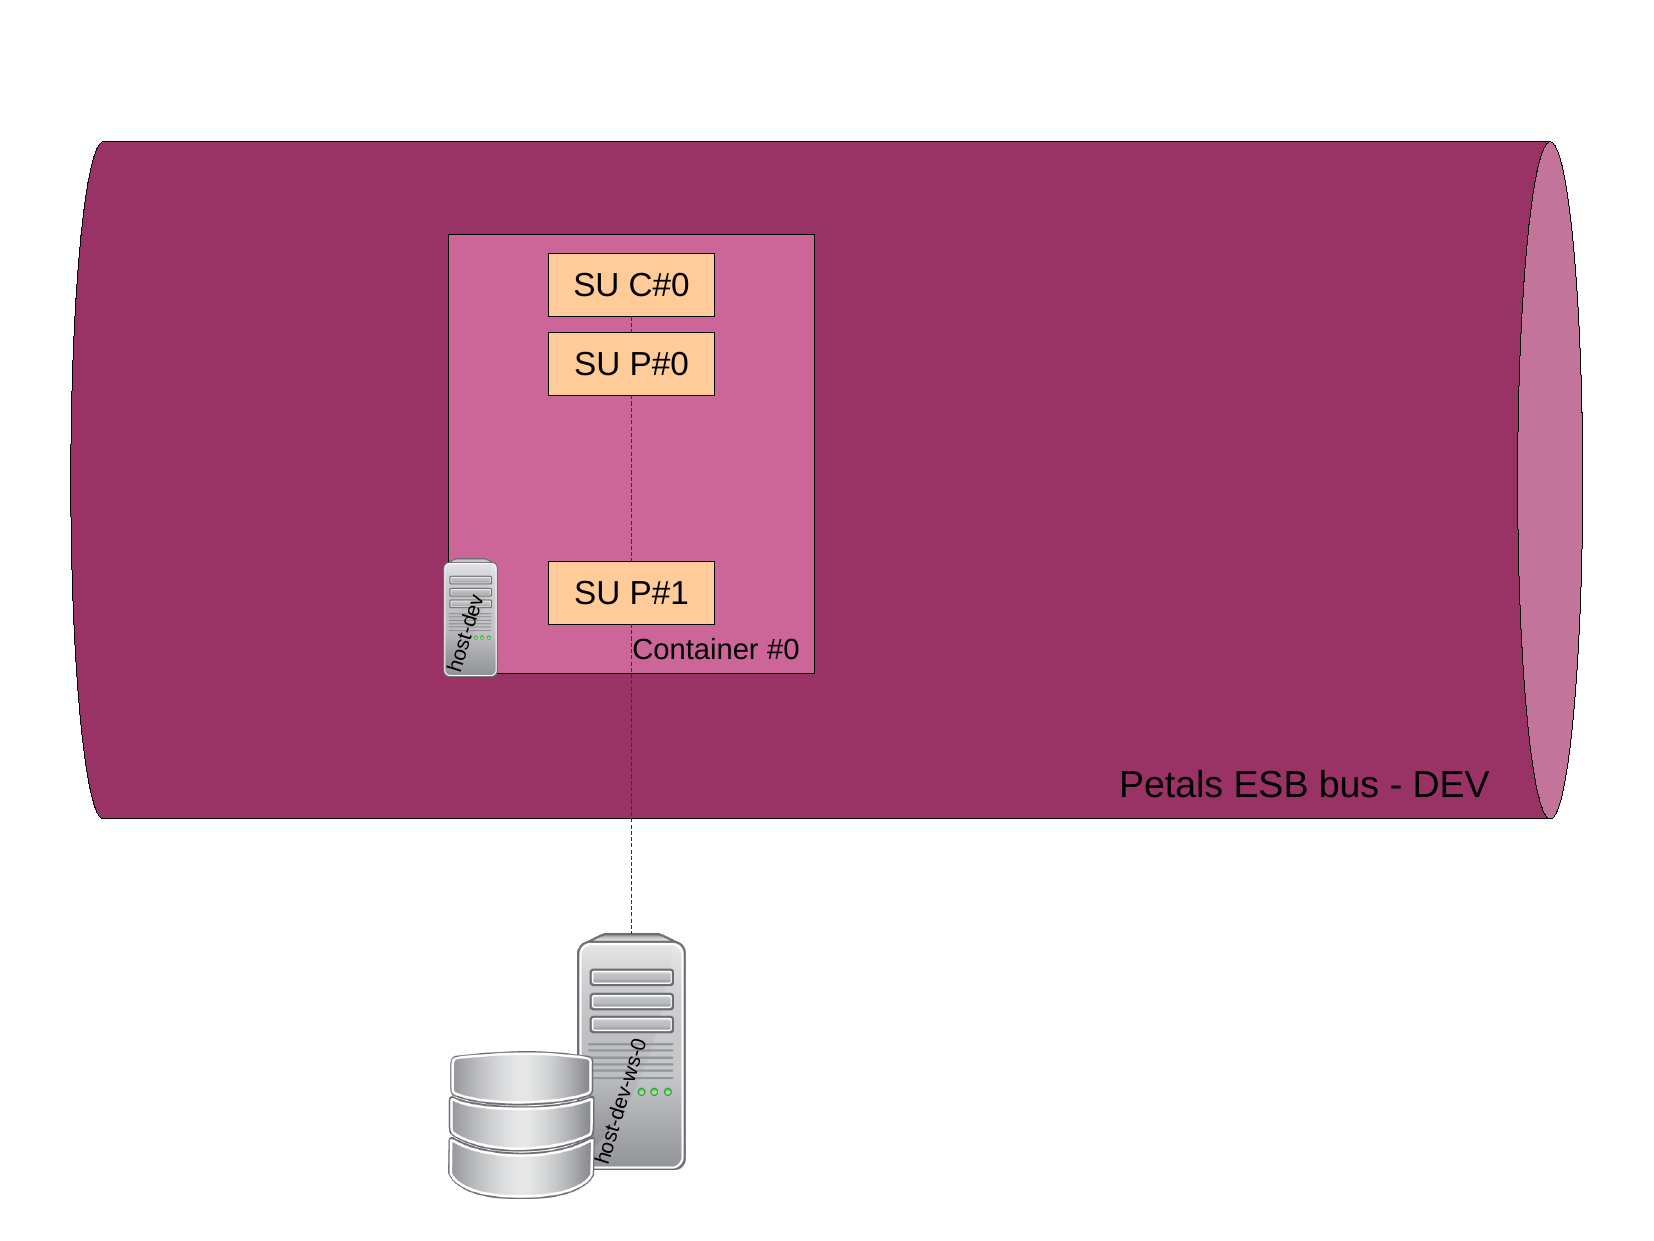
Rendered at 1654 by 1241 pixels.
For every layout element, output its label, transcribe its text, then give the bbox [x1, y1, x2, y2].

picture [443, 558, 498, 637]
text_box SU P#1 [548, 561, 715, 625]
text_box [70, 141, 1548, 819]
text_box Container #0 [448, 234, 815, 674]
picture [647, 1043, 686, 1170]
text_box SU P#0 [548, 332, 715, 396]
text_box SU C#0 [548, 253, 715, 317]
picture [448, 933, 686, 1199]
text_box host-dev [431, 575, 524, 699]
text_box Petals ESB bus - DEV [1104, 755, 1505, 818]
text_box host-dev-ws-0 [578, 1018, 687, 1191]
